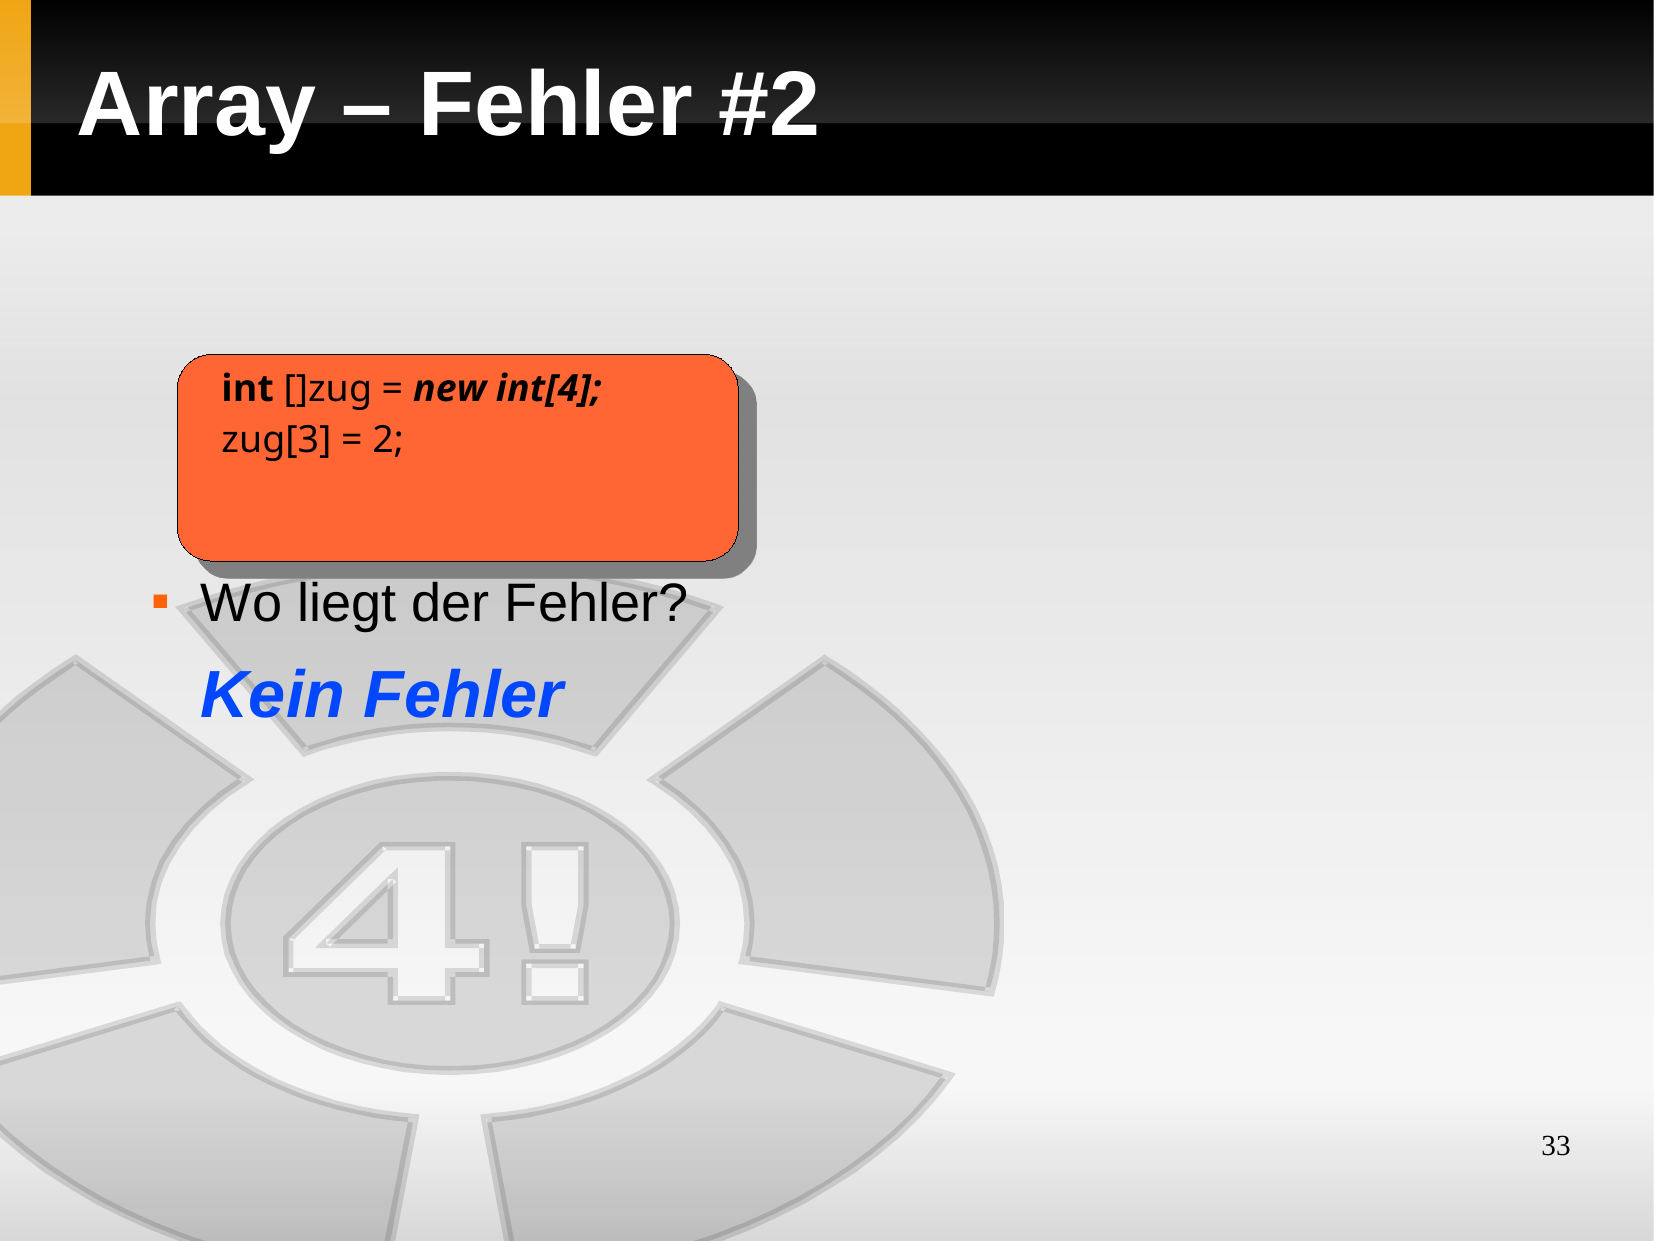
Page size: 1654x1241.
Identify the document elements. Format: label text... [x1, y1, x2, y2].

list Wo liegt der Fehler? Kein Fehler [59, 236, 1548, 1040]
text_box int []zug = new int[4]; zug[3] = 2; [206, 354, 692, 500]
picture [0, 0, 1654, 1241]
text_box [177, 354, 739, 562]
title Array – Fehler #2 [76, 7, 1565, 200]
